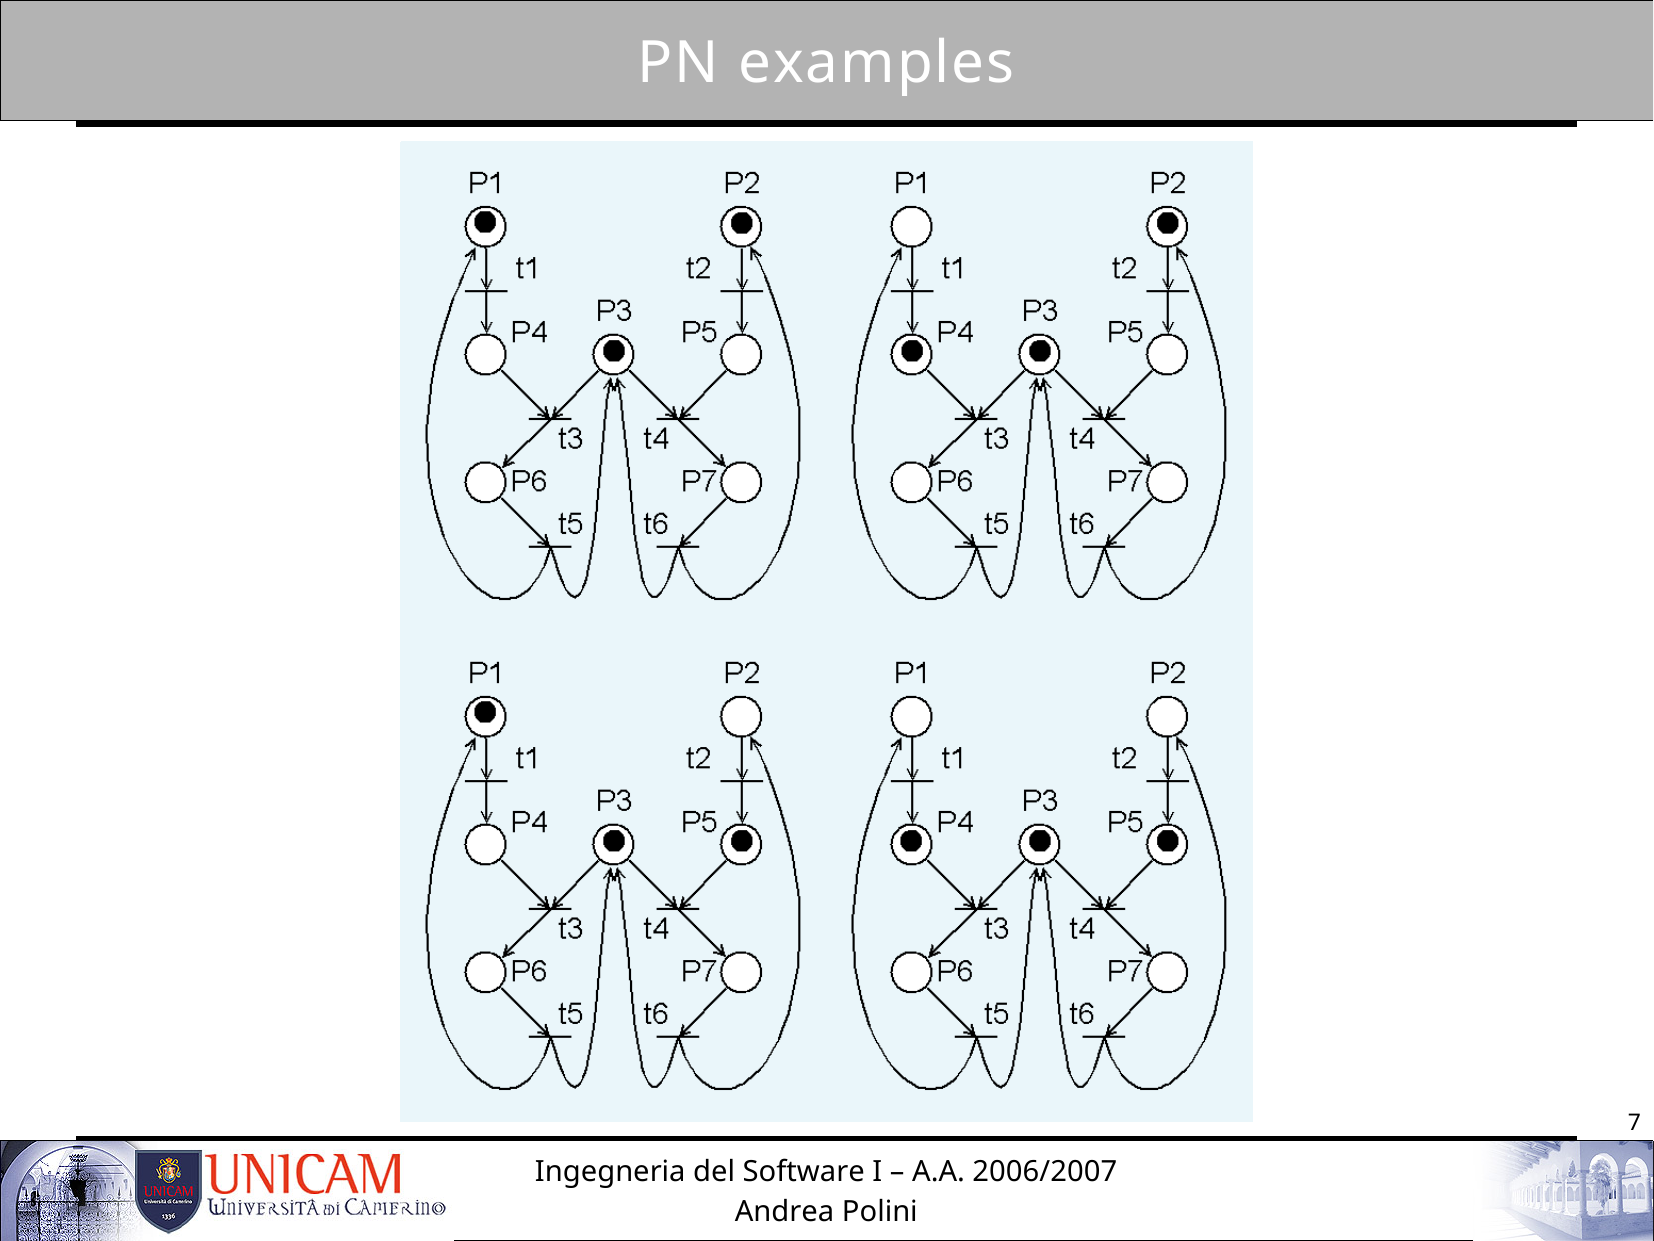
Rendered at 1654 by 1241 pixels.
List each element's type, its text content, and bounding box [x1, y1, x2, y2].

picture [0, 1141, 454, 1241]
picture [400, 141, 1253, 1123]
title PN examples [0, 0, 1653, 121]
picture [1473, 1141, 1654, 1241]
